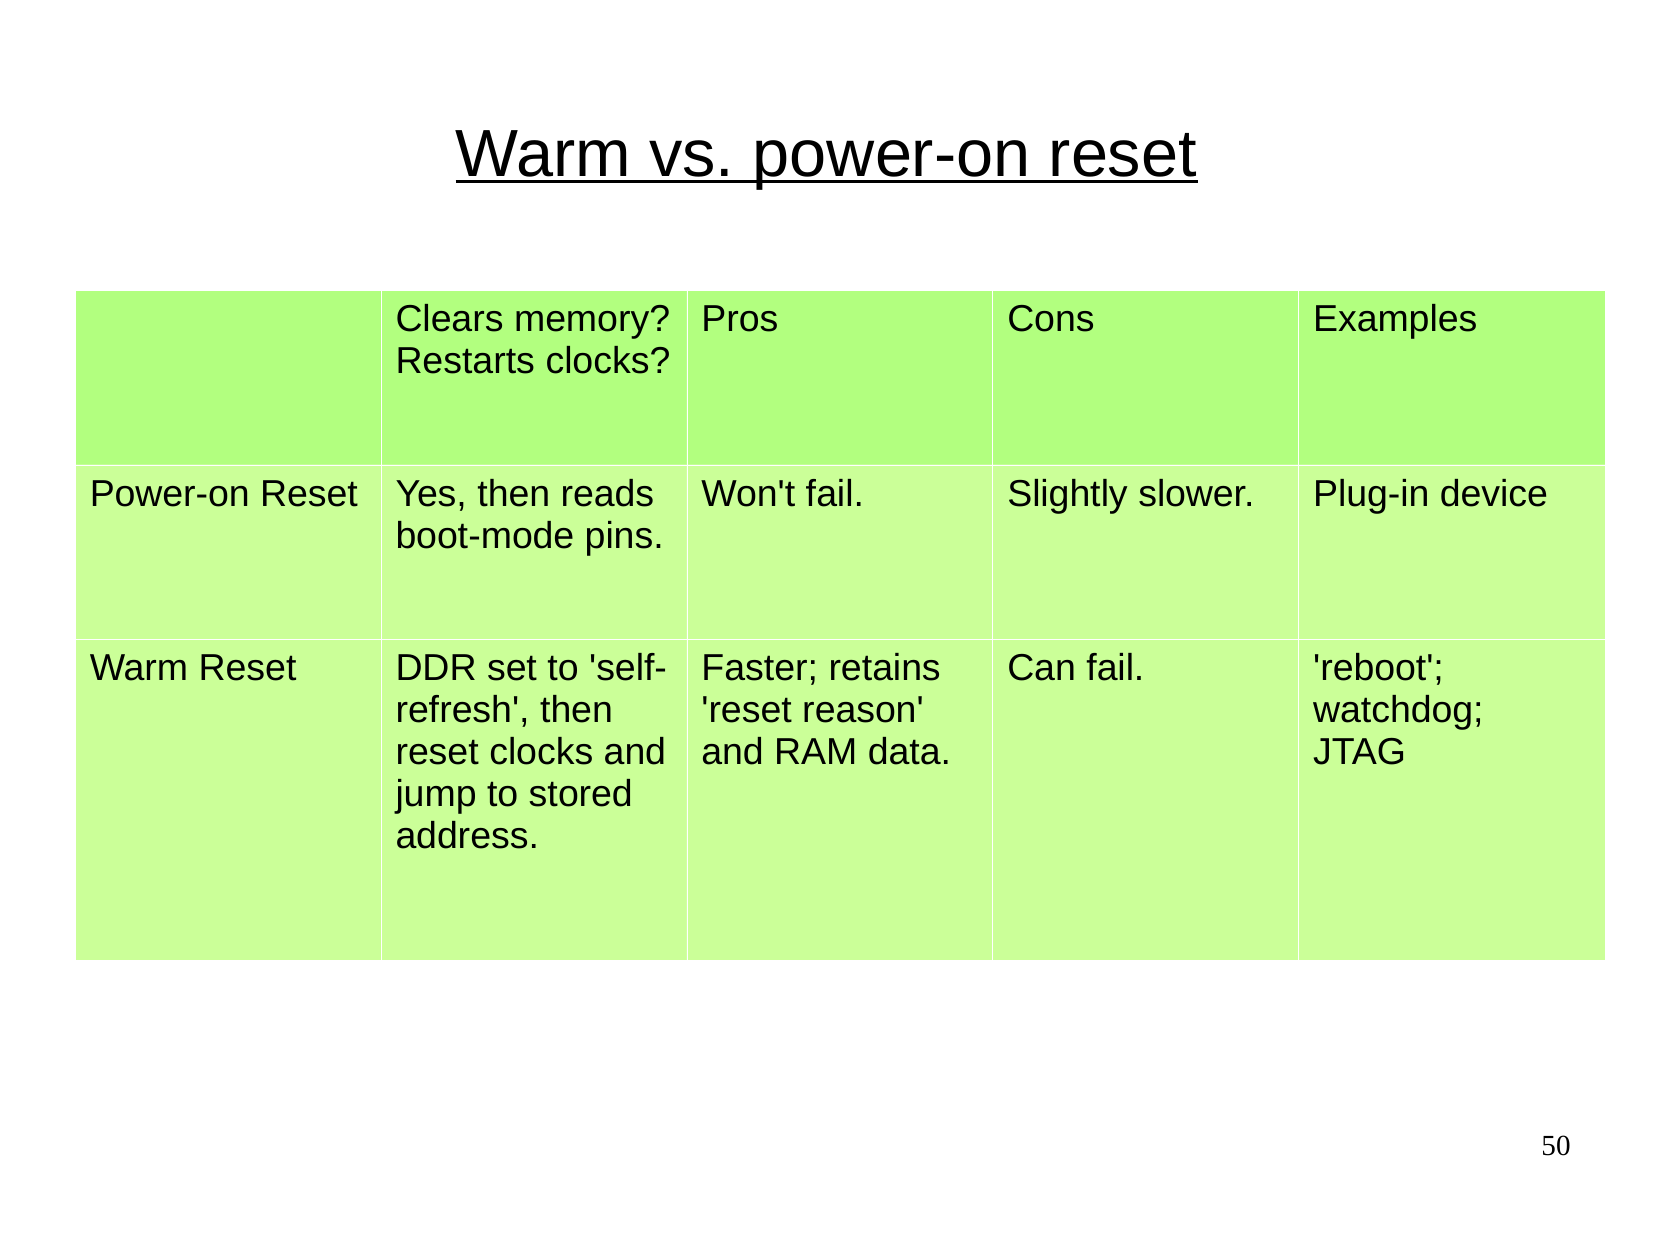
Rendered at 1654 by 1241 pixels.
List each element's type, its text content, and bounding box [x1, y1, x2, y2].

table_cell Can fail. [993, 640, 1298, 960]
table_cell Yes, then reads boot-mode pins. [382, 466, 687, 639]
table_header Examples [1299, 291, 1605, 465]
table_cell DDR set to 'self-refresh', then reset clocks and jump to stored address. [382, 640, 687, 960]
table_header Cons [993, 291, 1298, 465]
table_cell Plug-in device [1299, 466, 1605, 639]
table_header Pros [688, 291, 992, 465]
table_cell Power-on Reset [76, 466, 381, 639]
table_header Clears memory? Restarts clocks? [382, 291, 687, 465]
table_cell Slightly slower. [993, 466, 1298, 639]
table_cell Warm Reset [76, 640, 381, 960]
table_cell Faster; retains 'reset reason' and RAM data. [688, 640, 992, 960]
table_cell 'reboot'; watchdog; JTAG [1299, 640, 1605, 960]
title Warm vs. power-on reset [82, 49, 1571, 257]
table_header [76, 291, 381, 465]
table_cell Won't fail. [688, 466, 992, 639]
